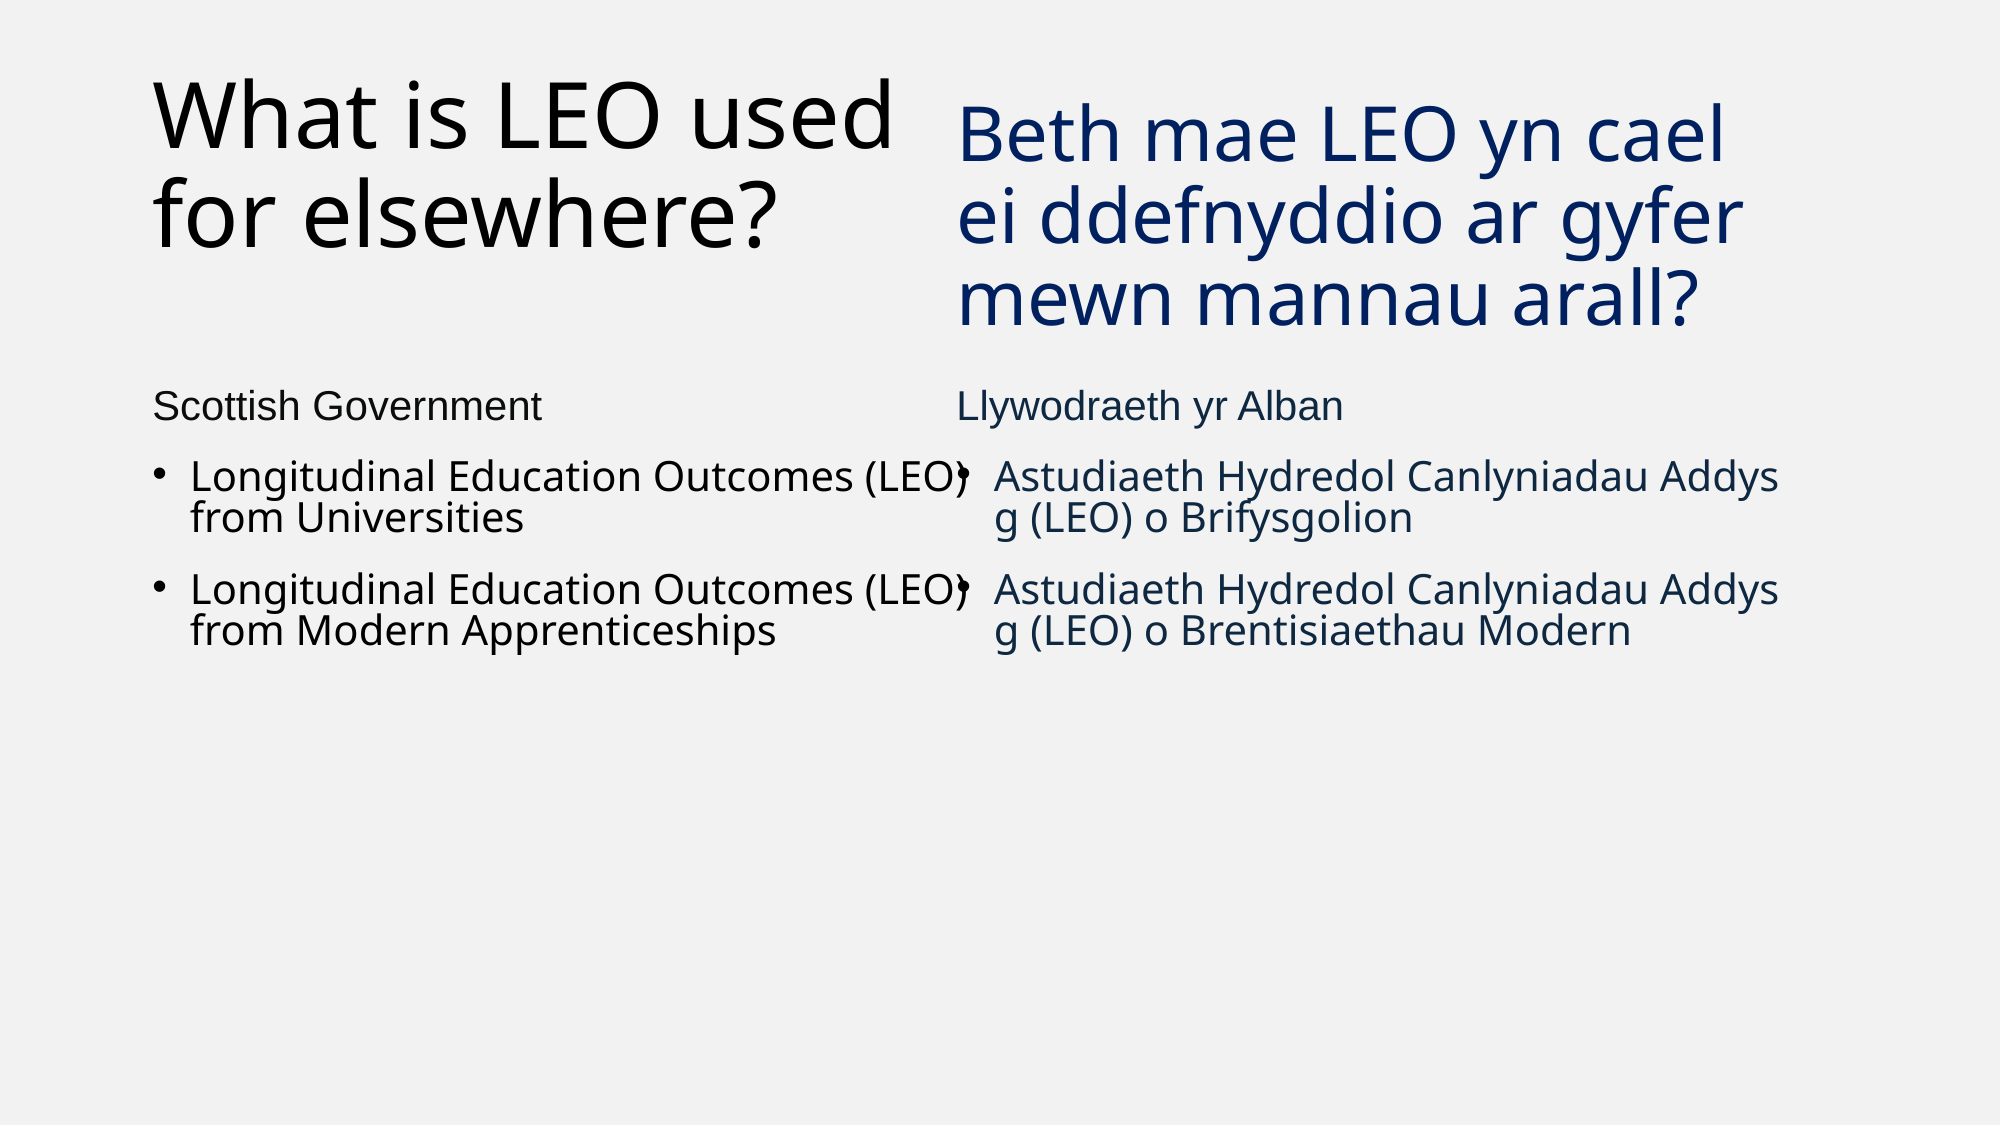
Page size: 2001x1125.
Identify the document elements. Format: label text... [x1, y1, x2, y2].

list Scottish Government Longitudinal Education Outcomes (LEO) from Universities Longitudinal Education Outcomes (LEO) from Modern Apprenticeships [137, 377, 994, 1092]
text_box Beth mae LEO yn cael ei ddefnyddio ar gyfer mewn mannau arall? [941, 59, 1798, 378]
text_box Llywodraeth yr Alban Astudiaeth Hydredol Canlyniadau Addysg (LEO) o Brifysgolion Astudiaeth Hydredol Canlyniadau Addysg (LEO) o Brentisiaethau Modern [994, 378, 1798, 1092]
title What is LEO used for elsewhere? [137, 59, 994, 278]
